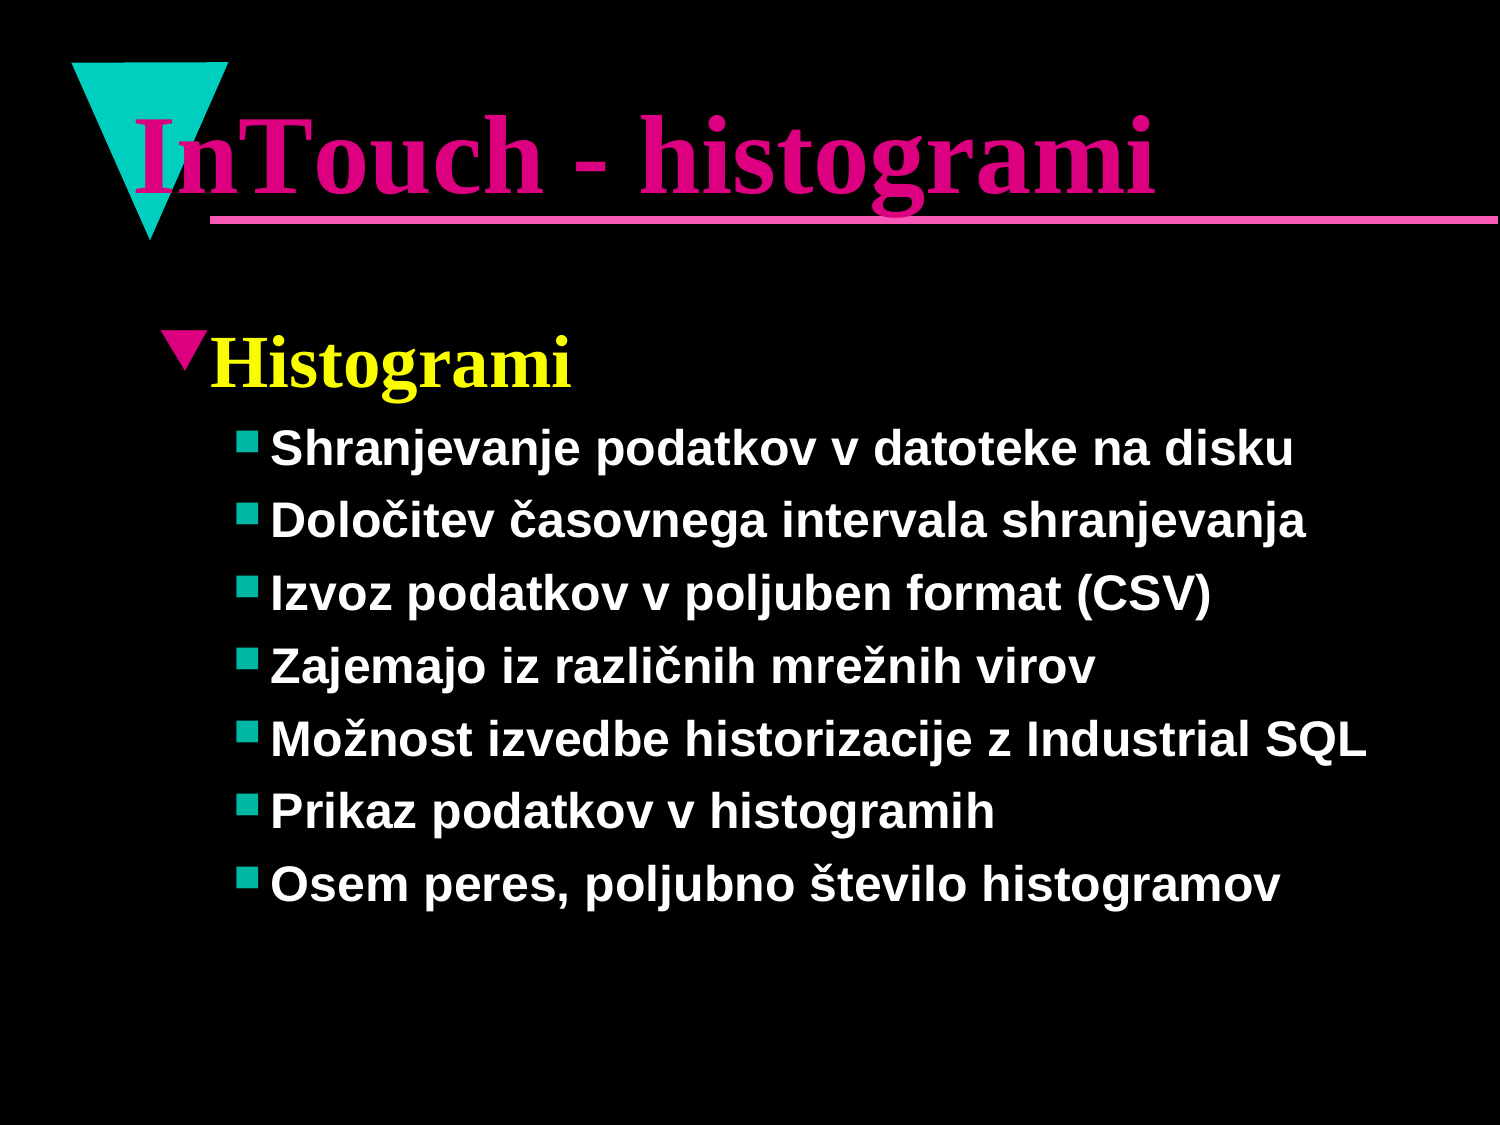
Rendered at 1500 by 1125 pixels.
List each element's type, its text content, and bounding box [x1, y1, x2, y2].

title InTouch - histogrami [117, 63, 1500, 251]
list Histogrami Shranjevanje podatkov v datoteke na disku Določitev časovnega intervala shranjevanja Izvoz podatkov v poljuben format (CSV) Zajemajo iz različnih mrežnih virov Možnost izvedbe historizacije z Industrial SQL Prikaz podatkov v histogramih Osem peres, poljubno število histogramov [143, 314, 1500, 990]
